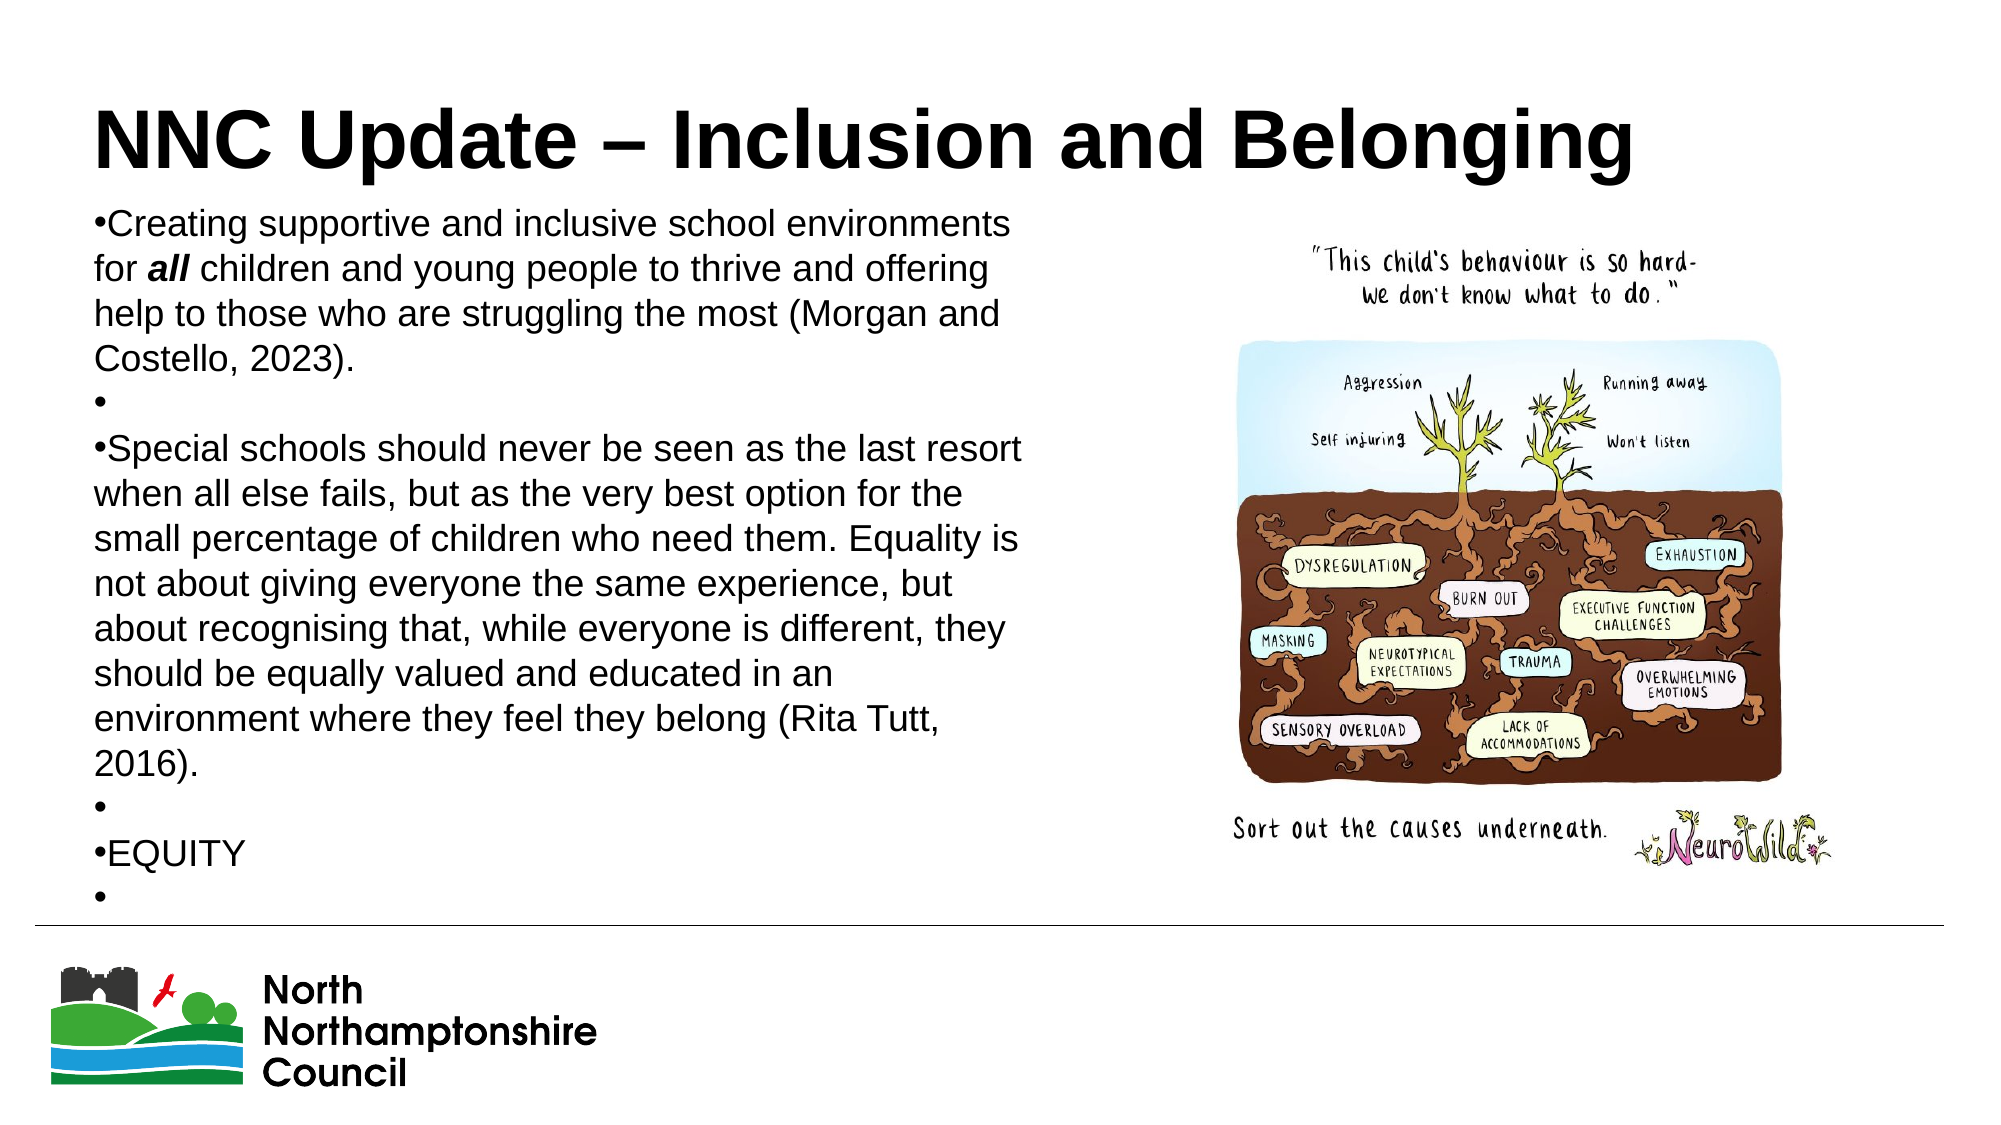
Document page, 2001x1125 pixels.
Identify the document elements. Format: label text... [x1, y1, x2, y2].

picture [1177, 224, 1844, 882]
picture [34, 951, 610, 1101]
text_box Creating supportive and inclusive school environments for all children and young people to thrive and offering help to those who are struggling the most (Morgan and Costello, 2023).​ Special schools should never be seen as the last resort when all else fails, but as the very best option for the small percentage of children who need them. Equality is not about giving everyone the same experience, but about recognising that, while everyone is different, they should be equally valued and educated in an environment where they feel they belong (Rita Tutt, 2016).​ EQUITY [78, 191, 1060, 934]
text_box NNC Update – Inclusion and Belonging [78, 78, 1936, 195]
